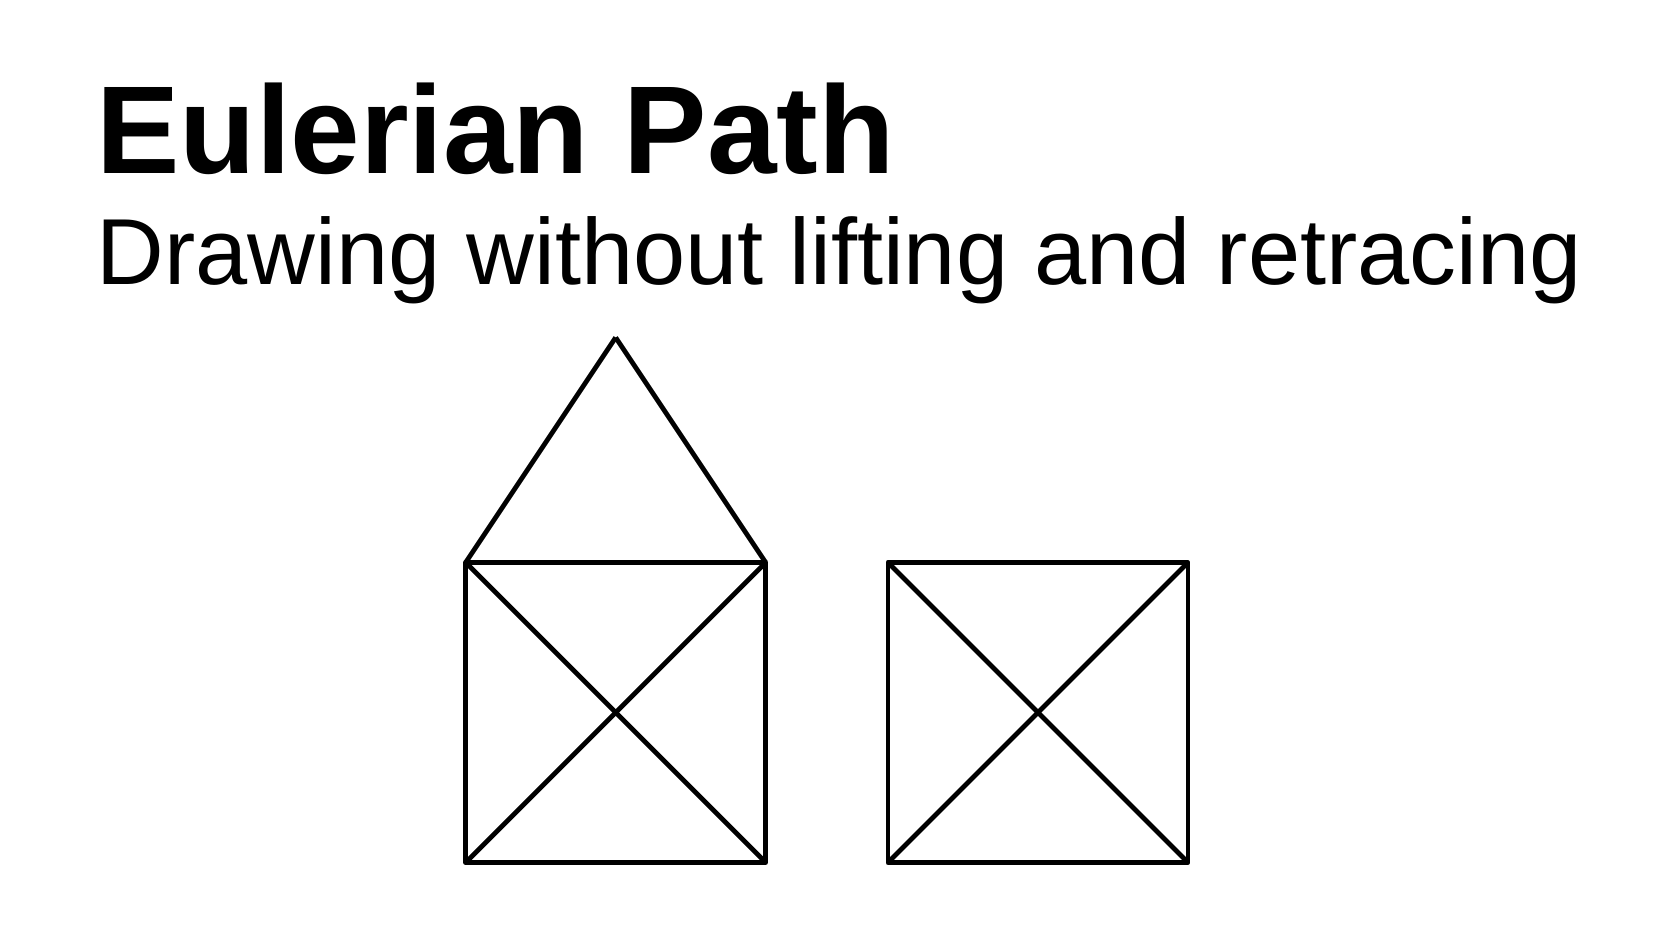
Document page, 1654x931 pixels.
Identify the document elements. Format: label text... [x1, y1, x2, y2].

text_box Eulerian Path Drawing without lifting and retracing [81, 52, 1597, 312]
text_box [470, 717, 761, 863]
text_box [1042, 567, 1188, 858]
text_box [887, 566, 1034, 859]
text_box [892, 562, 1184, 708]
text_box [892, 717, 1184, 863]
text_box [620, 567, 766, 858]
text_box [470, 562, 761, 708]
text_box [465, 567, 611, 858]
